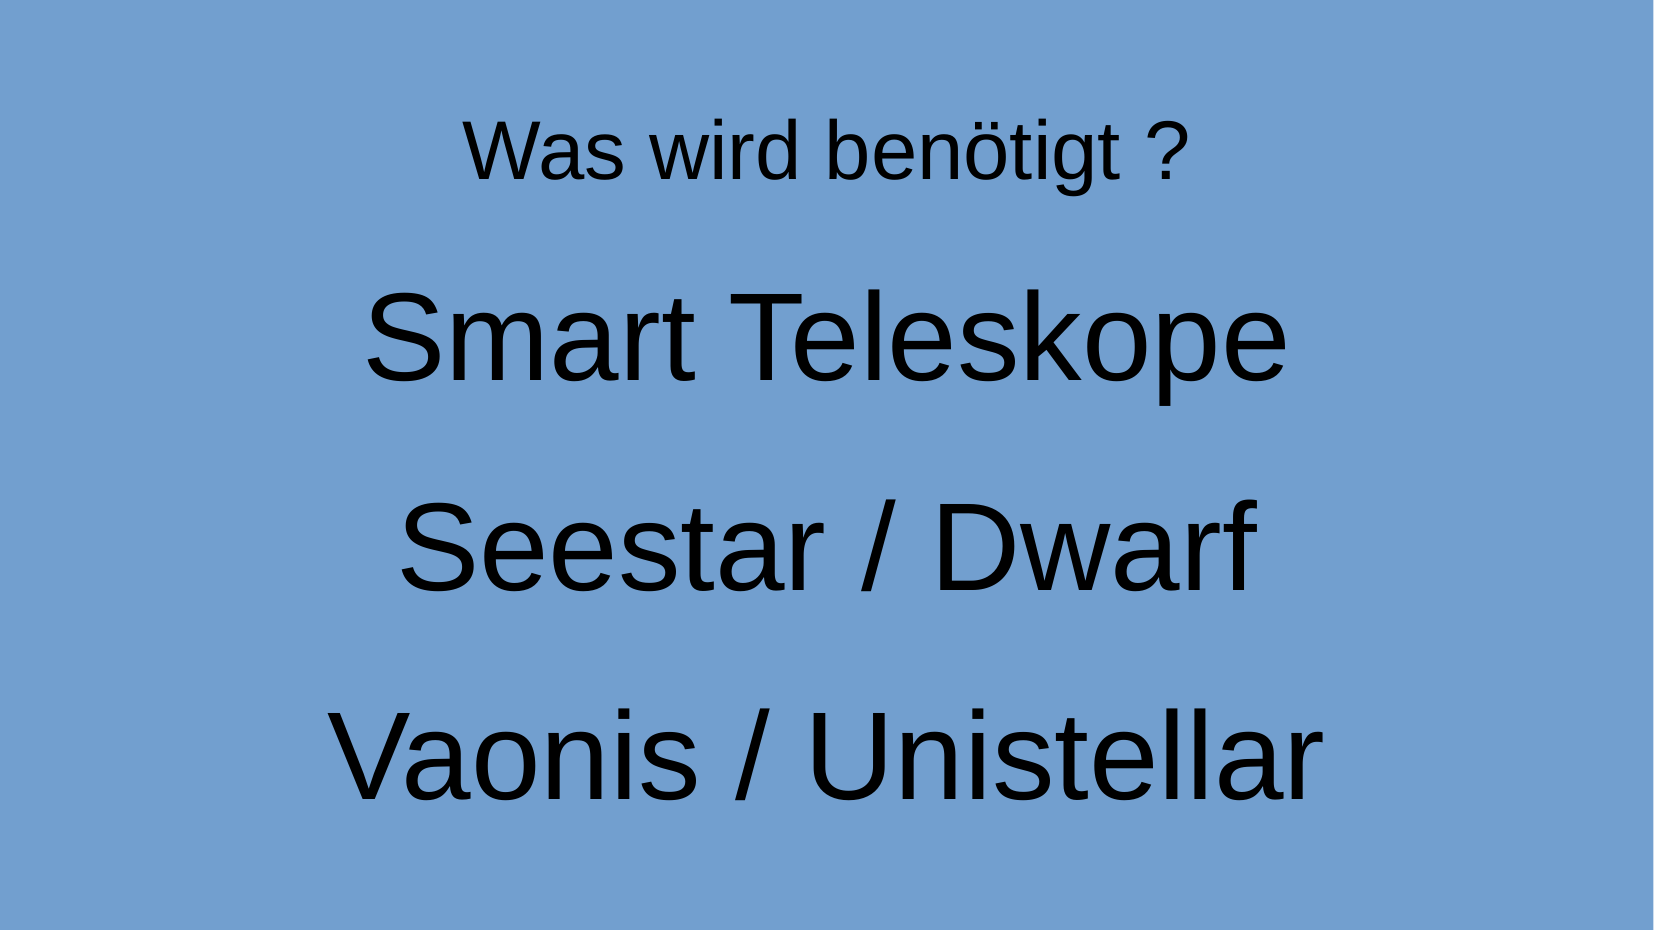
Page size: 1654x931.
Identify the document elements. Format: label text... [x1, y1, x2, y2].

text_box Was wird benötigt ? Smart Teleskope Seestar / Dwarf Vaonis / Unistellar [29, 29, 1625, 931]
